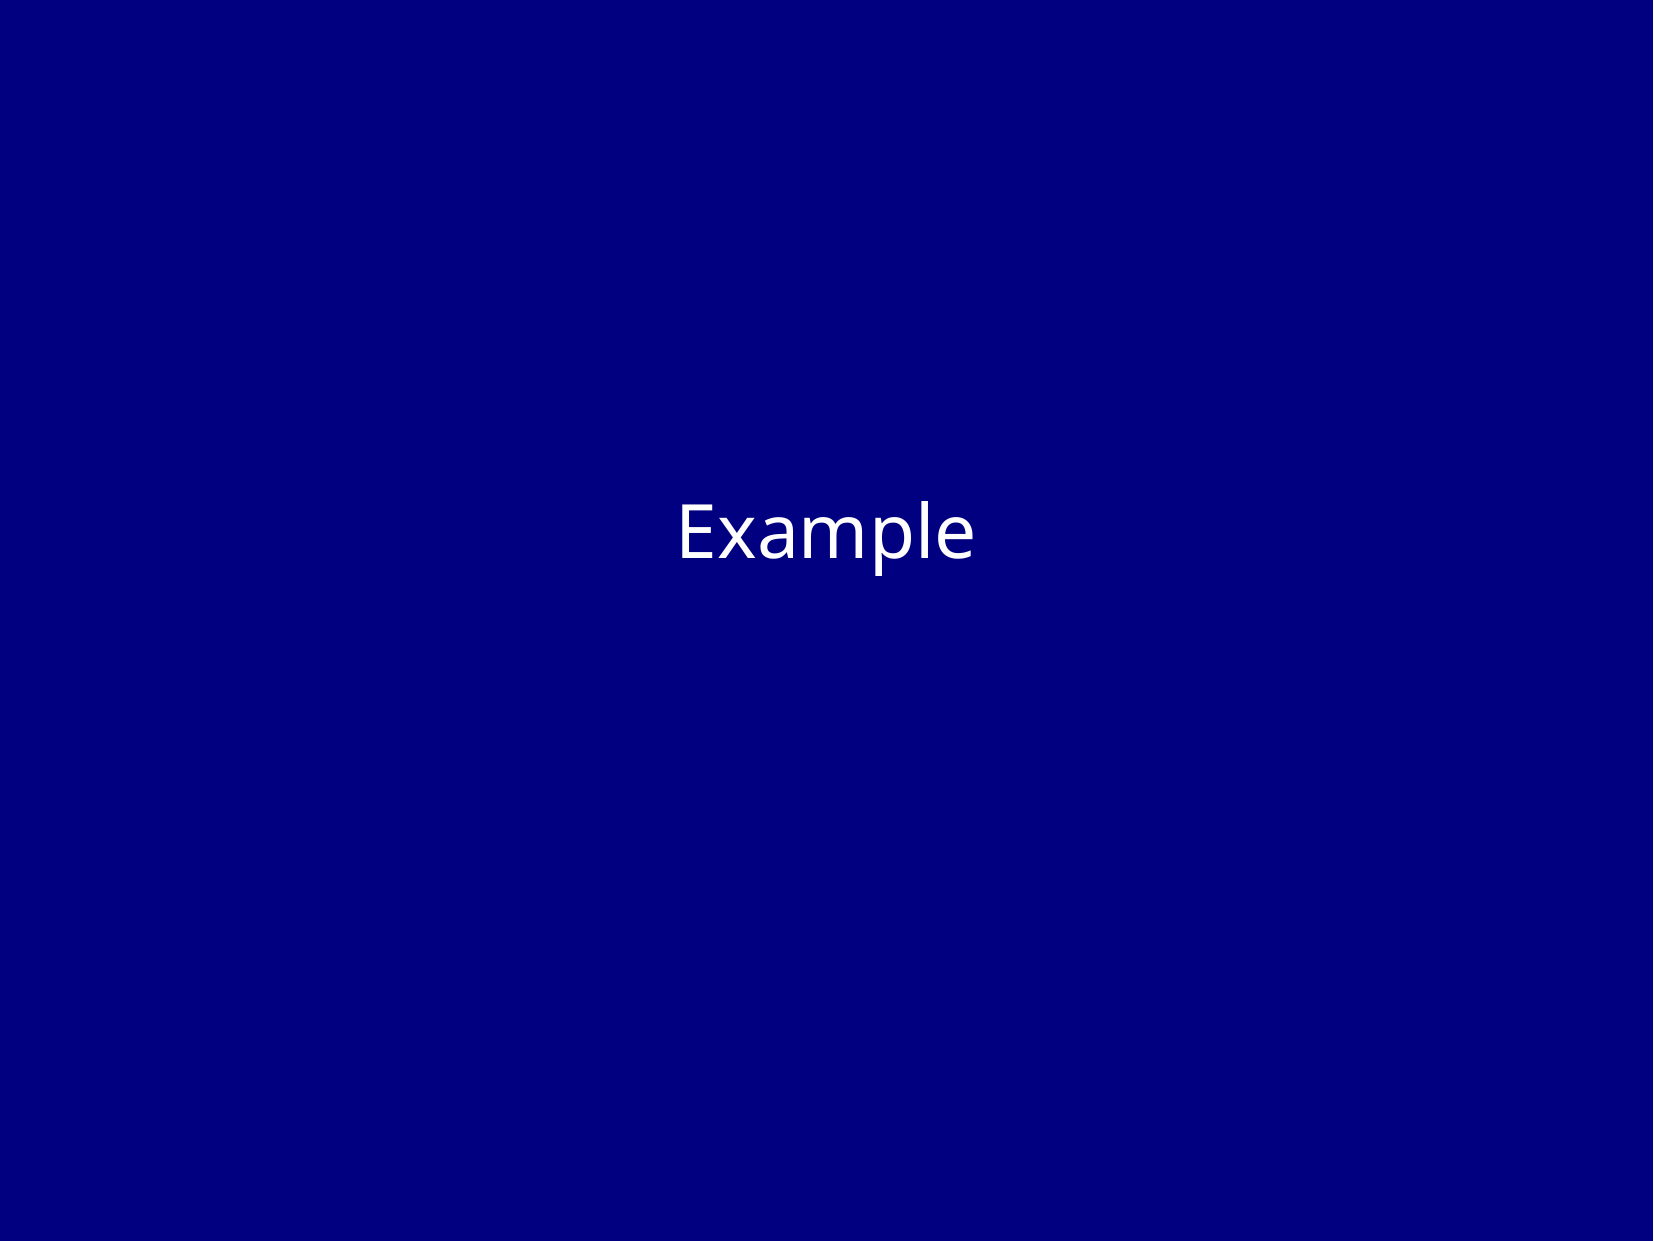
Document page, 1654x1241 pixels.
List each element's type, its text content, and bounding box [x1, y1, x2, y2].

subtitle Example [82, 49, 1571, 1010]
